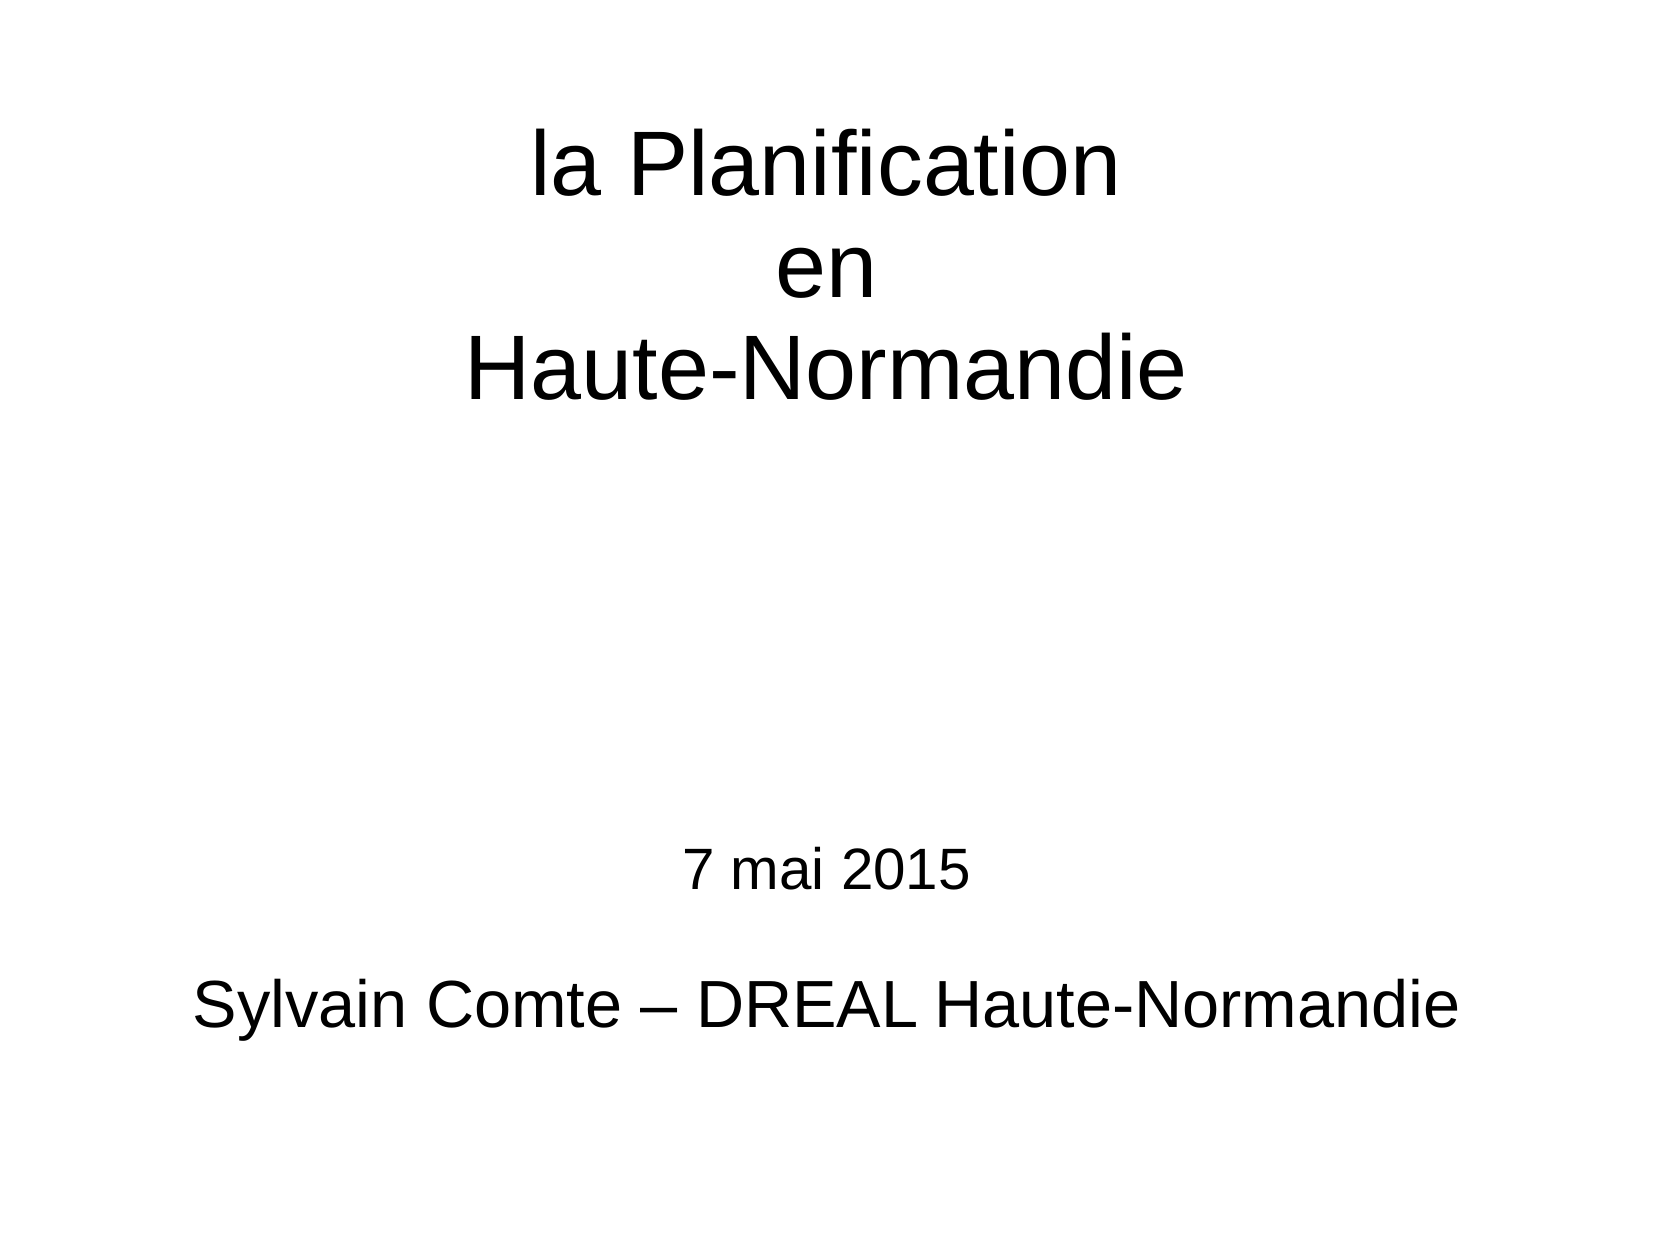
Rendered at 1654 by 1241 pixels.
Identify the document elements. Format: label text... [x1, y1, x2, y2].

subtitle 7 mai 2015 Sylvain Comte – DREAL Haute-Normandie [82, 791, 1571, 1087]
title la Planification en Haute-Normandie [35, 70, 1619, 461]
